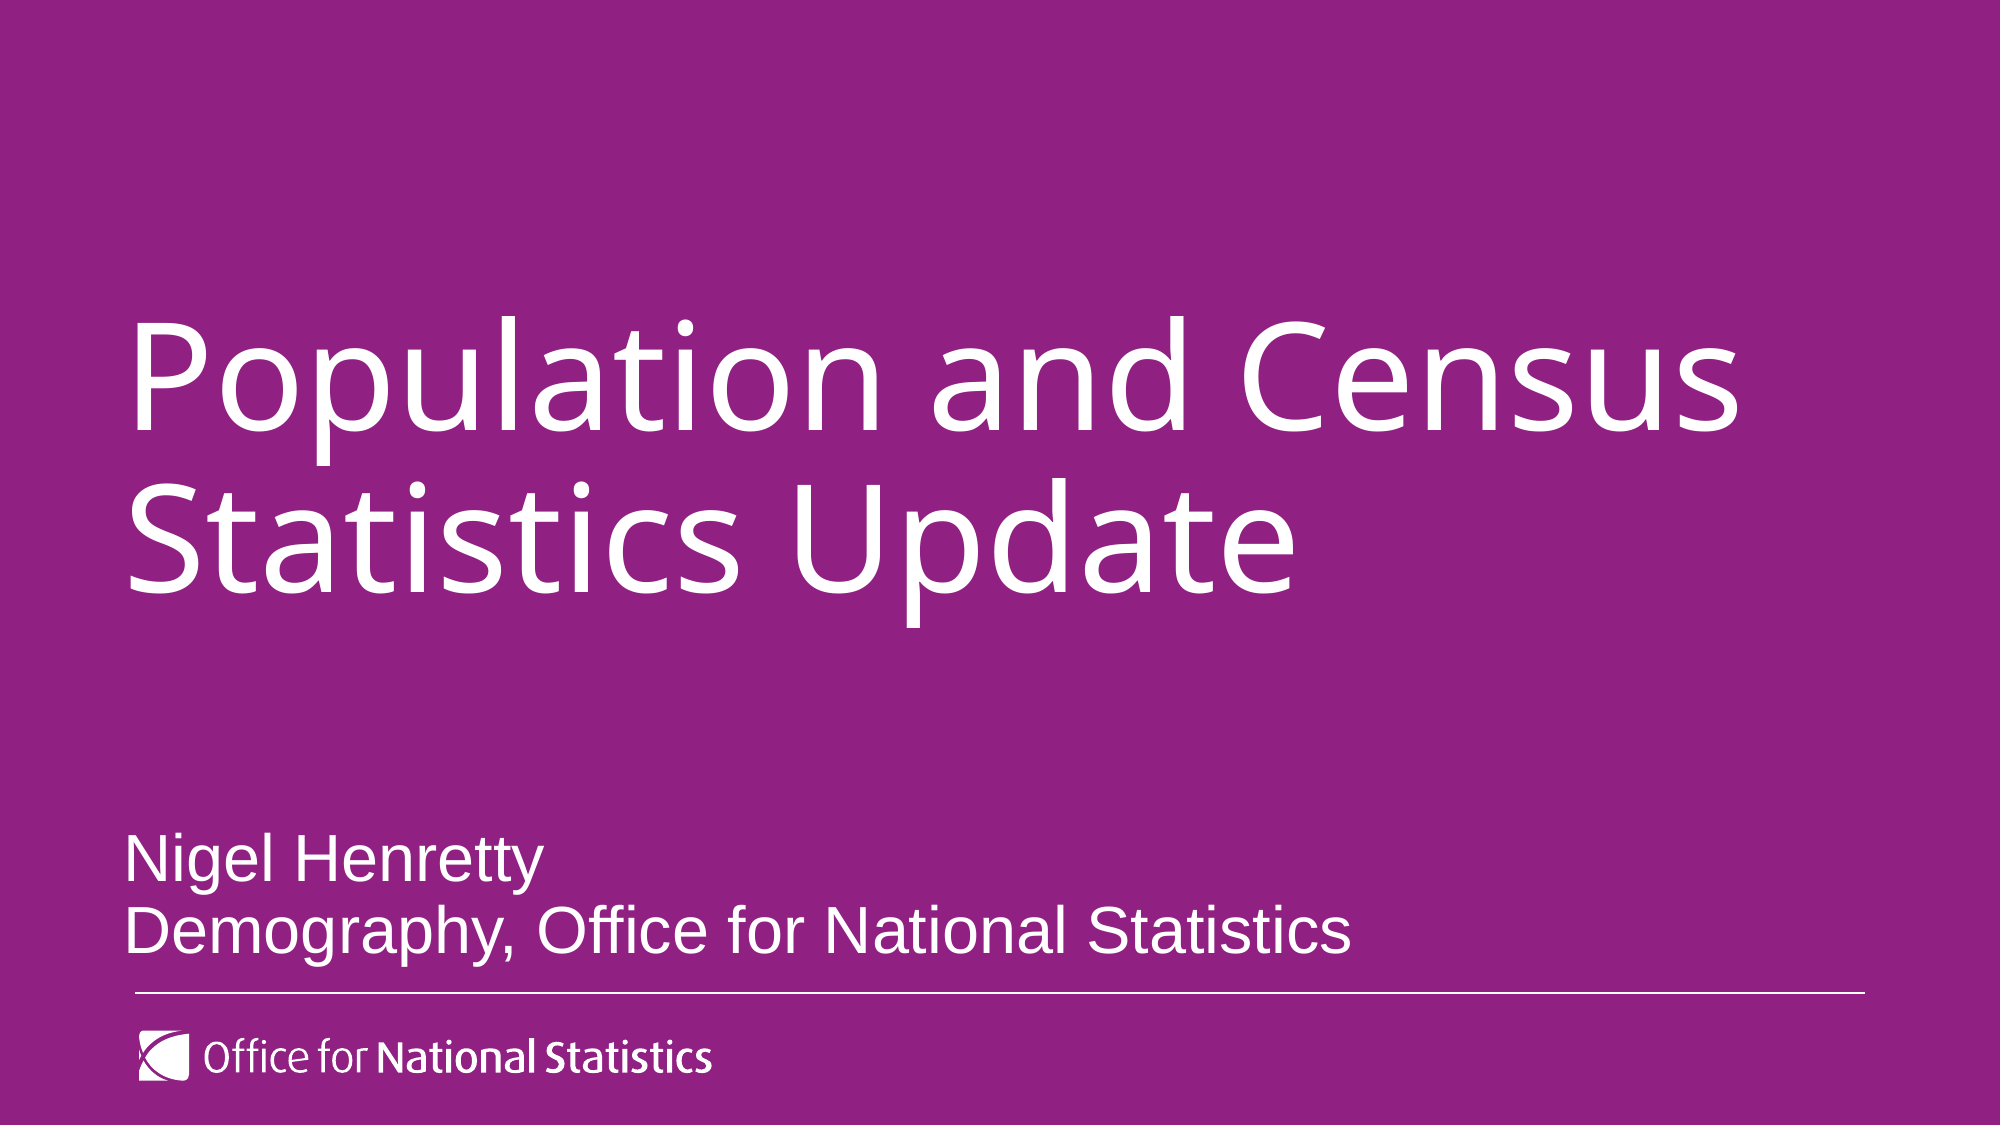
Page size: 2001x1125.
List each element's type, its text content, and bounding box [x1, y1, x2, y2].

text_box Nigel Henretty Demography, Office for National Statistics [123, 823, 1849, 970]
title Population and Census Statistics Update [123, 301, 1849, 629]
